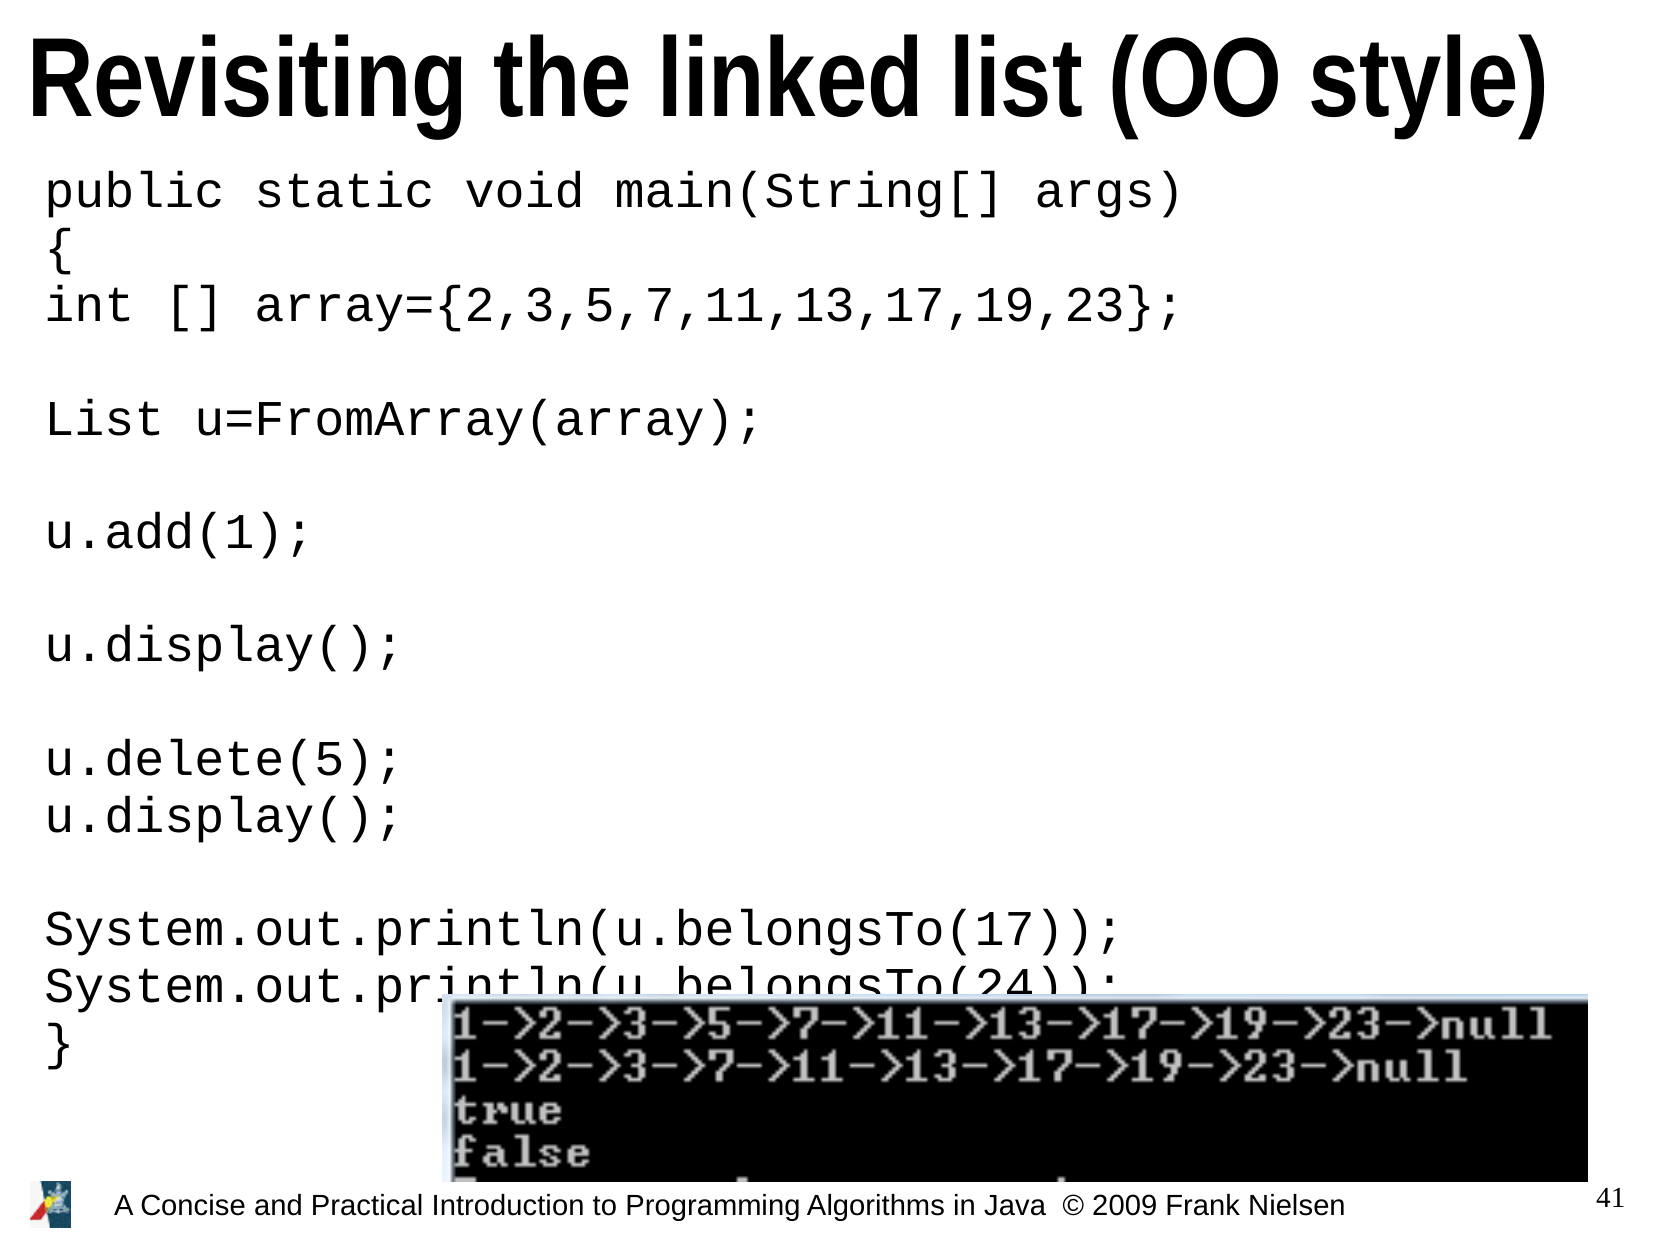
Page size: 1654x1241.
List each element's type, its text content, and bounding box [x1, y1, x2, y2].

picture [442, 994, 1588, 1182]
picture [29, 1181, 71, 1228]
text_box public static void main(String[] args) { int [] array={2,3,5,7,11,13,17,19,23}; List u=FromArray(array); u.add(1); u.display(); u.delete(5); u.display(); System.out.println(u.belongsTo(17)); System.out.println(u.belongsTo(24)); } [29, 158, 1200, 1034]
text_box Revisiting the linked list (OO style) [12, 4, 1565, 148]
